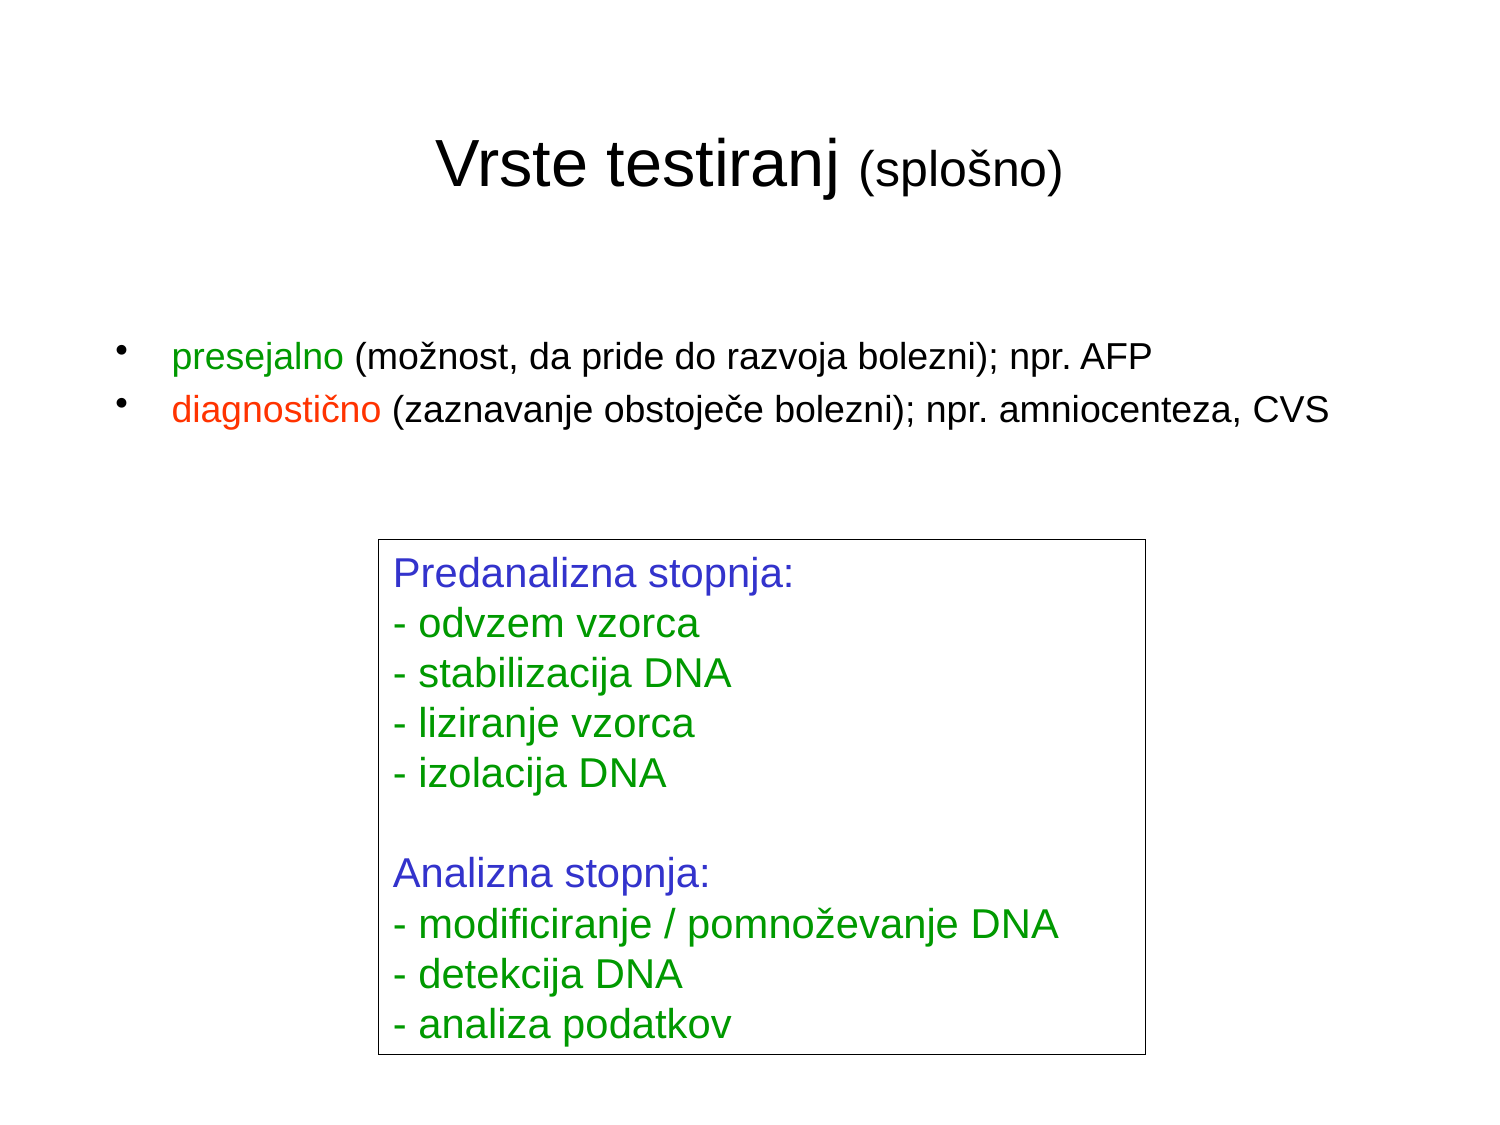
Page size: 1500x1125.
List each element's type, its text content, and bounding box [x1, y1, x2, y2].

title Vrste testiranj (splošno) [112, 99, 1388, 220]
text_box Predanalizna stopnja: - odvzem vzorca - stabilizacija DNA - liziranje vzorca - izolacija DNA Analizna stopnja: - modificiranje / pomnoževanje DNA - detekcija DNA - analiza podatkov [378, 538, 1146, 1054]
list presejalno (možnost, da pride do razvoja bolezni); npr. AFP diagnostično (zaznavanje obstoječe bolezni); npr. amniocenteza, CVS [100, 324, 1471, 1000]
